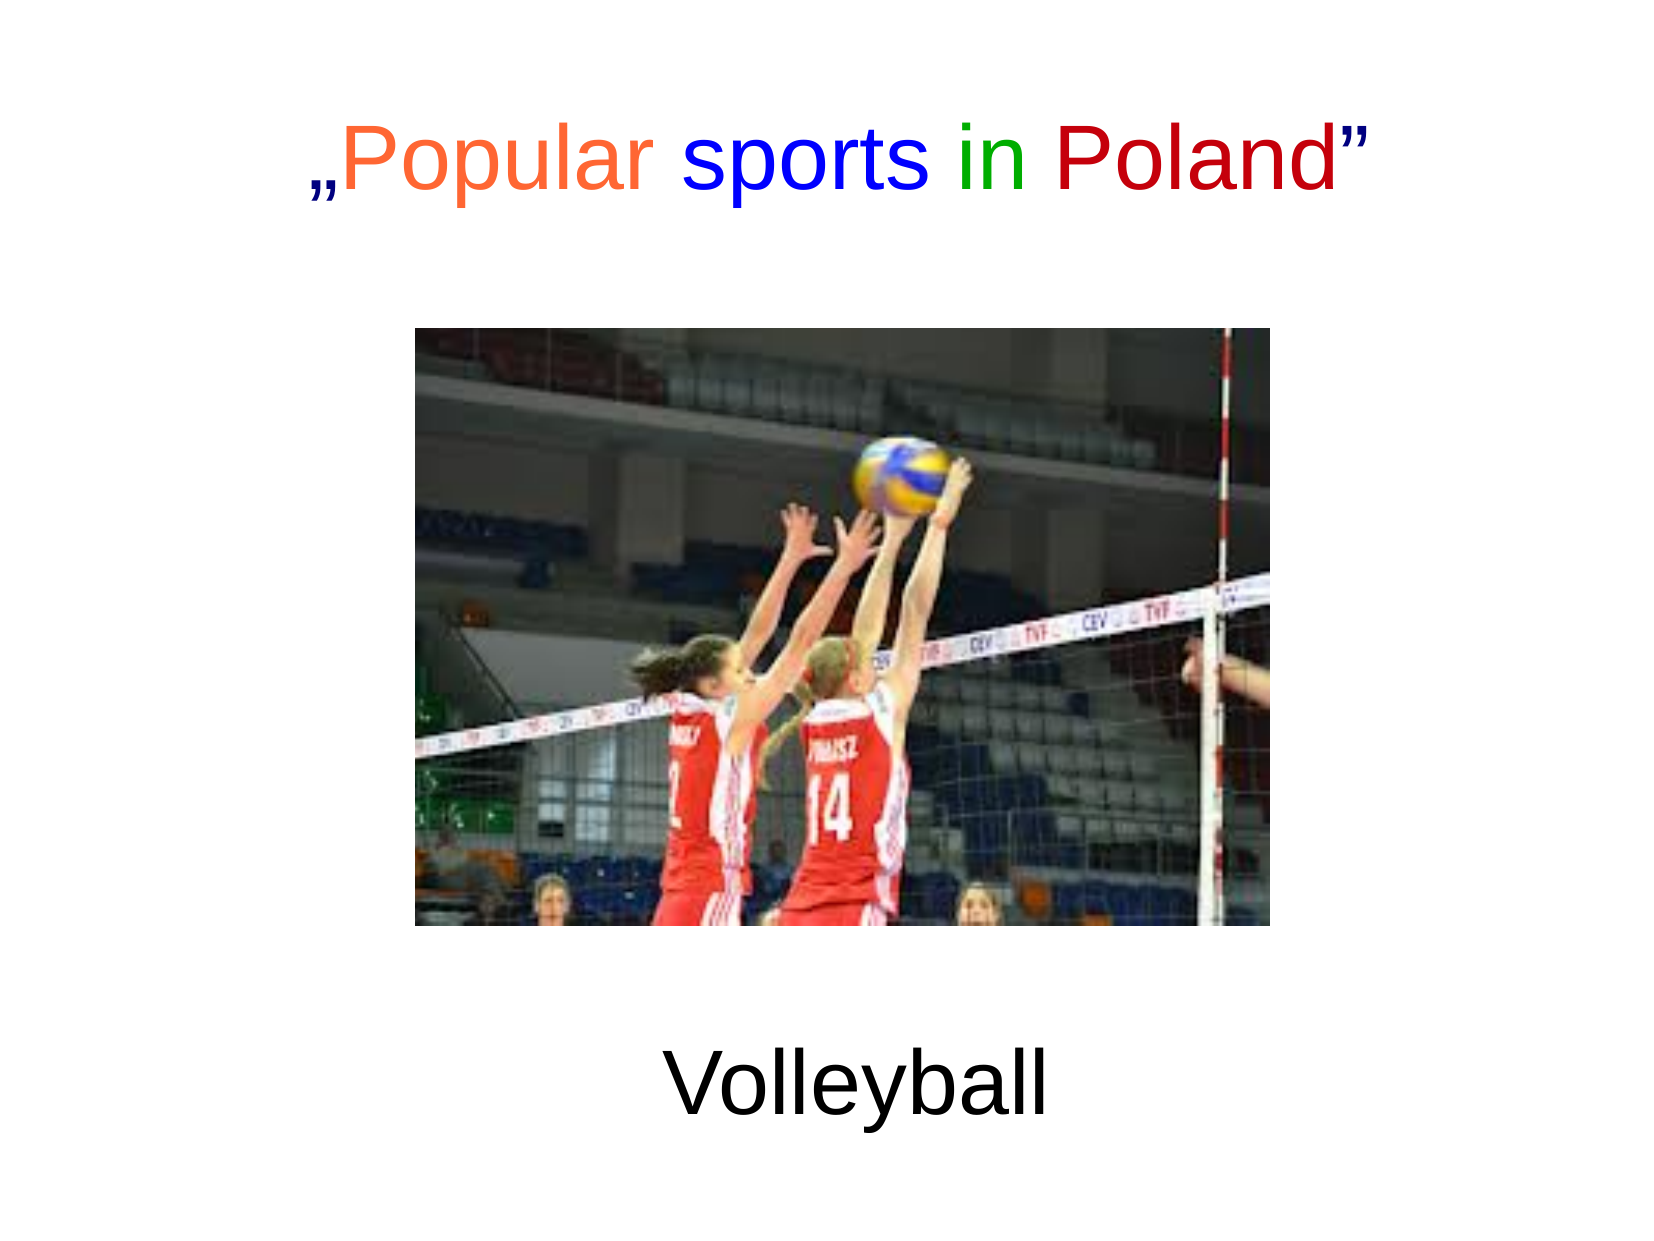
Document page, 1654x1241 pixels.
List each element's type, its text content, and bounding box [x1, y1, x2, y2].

title „Popular sports in Poland” [82, 49, 1571, 257]
subtitle Volleyball [112, 95, 1601, 1224]
picture [415, 328, 1270, 926]
